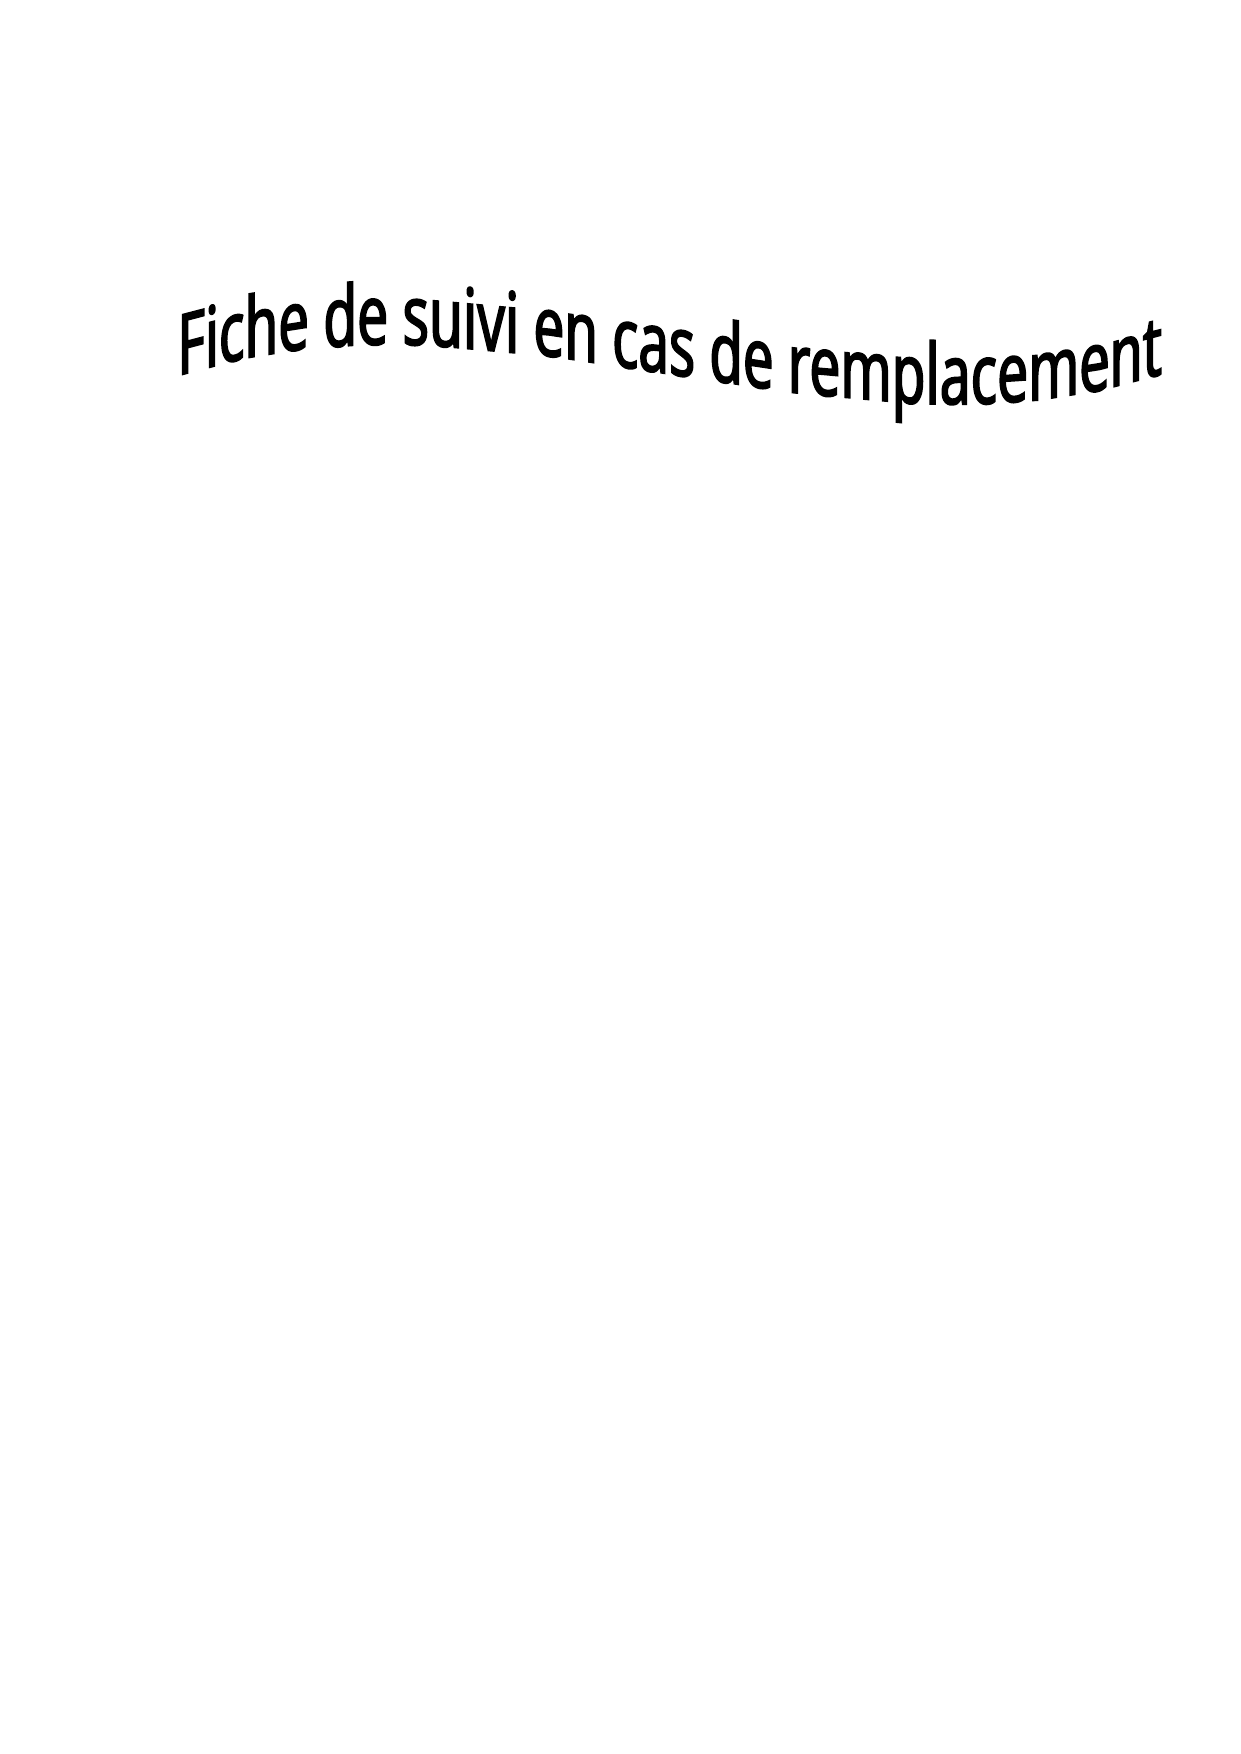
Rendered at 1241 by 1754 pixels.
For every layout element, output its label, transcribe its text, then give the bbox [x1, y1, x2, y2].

text_box Fiche de suivi en cas de remplacement [712, 320, 739, 385]
text_box Fiche de suivi en cas de remplacement [671, 330, 693, 377]
text_box Fiche de suivi en cas de remplacement [1032, 350, 1075, 401]
text_box Fiche de suivi en cas de remplacement [568, 314, 594, 363]
text_box Fiche de suivi en cas de remplacement [1114, 336, 1139, 387]
text_box Fiche de suivi en cas de remplacement [477, 304, 506, 352]
text_box Fiche de suivi en cas de remplacement [812, 349, 838, 397]
text_box Fiche de suivi en cas de remplacement [536, 310, 562, 358]
text_box Fiche de suivi en cas de remplacement [845, 352, 888, 402]
text_box Fiche de suivi en cas de remplacement [896, 357, 923, 423]
text_box Fiche de suivi en cas de remplacement [281, 304, 307, 352]
text_box Fiche de suivi en cas de remplacement [973, 357, 996, 405]
text_box Fiche de suivi en cas de remplacement [405, 299, 427, 346]
text_box Fiche de suivi en cas de remplacement [433, 300, 459, 348]
text_box Fiche de suivi en cas de remplacement [360, 298, 386, 346]
text_box Fiche de suivi en cas de remplacement [942, 358, 967, 405]
text_box Fiche de suivi en cas de remplacement [615, 322, 637, 369]
text_box Fiche de suivi en cas de remplacement [640, 325, 665, 374]
text_box Fiche de suivi en cas de remplacement [221, 314, 243, 362]
text_box Fiche de suivi en cas de remplacement [745, 341, 771, 389]
text_box Fiche de suivi en cas de remplacement [792, 347, 810, 394]
text_box Fiche de suivi en cas de remplacement [249, 293, 274, 358]
text_box Fiche de suivi en cas de remplacement [182, 308, 204, 375]
text_box Fiche de suivi en cas de remplacement [1143, 321, 1161, 377]
text_box Fiche de suivi en cas de remplacement [326, 281, 353, 348]
text_box Fiche de suivi en cas de remplacement [1082, 345, 1107, 393]
text_box Fiche de suivi en cas de remplacement [1000, 356, 1026, 403]
